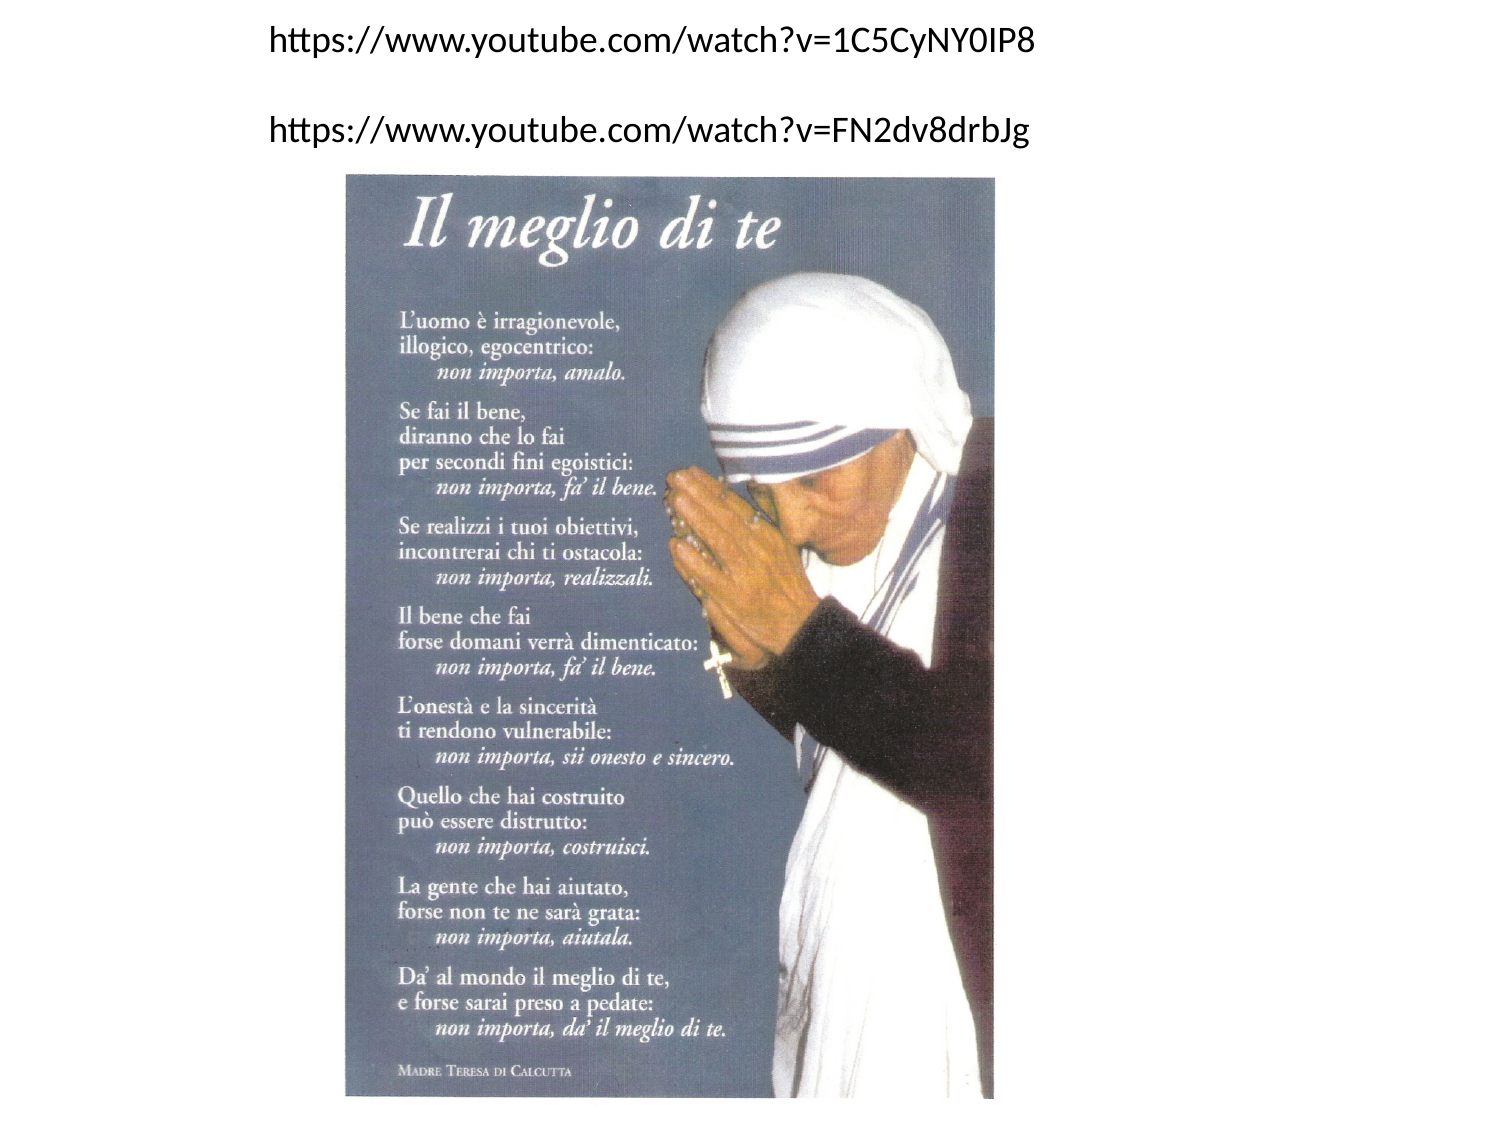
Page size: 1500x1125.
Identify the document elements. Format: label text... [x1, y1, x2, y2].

text_box https://www.youtube.com/watch?v=1C5CyNY0IP8 https://www.youtube.com/watch?v=FN2dv8drbJg [253, 7, 1270, 293]
picture [339, 168, 1003, 1106]
